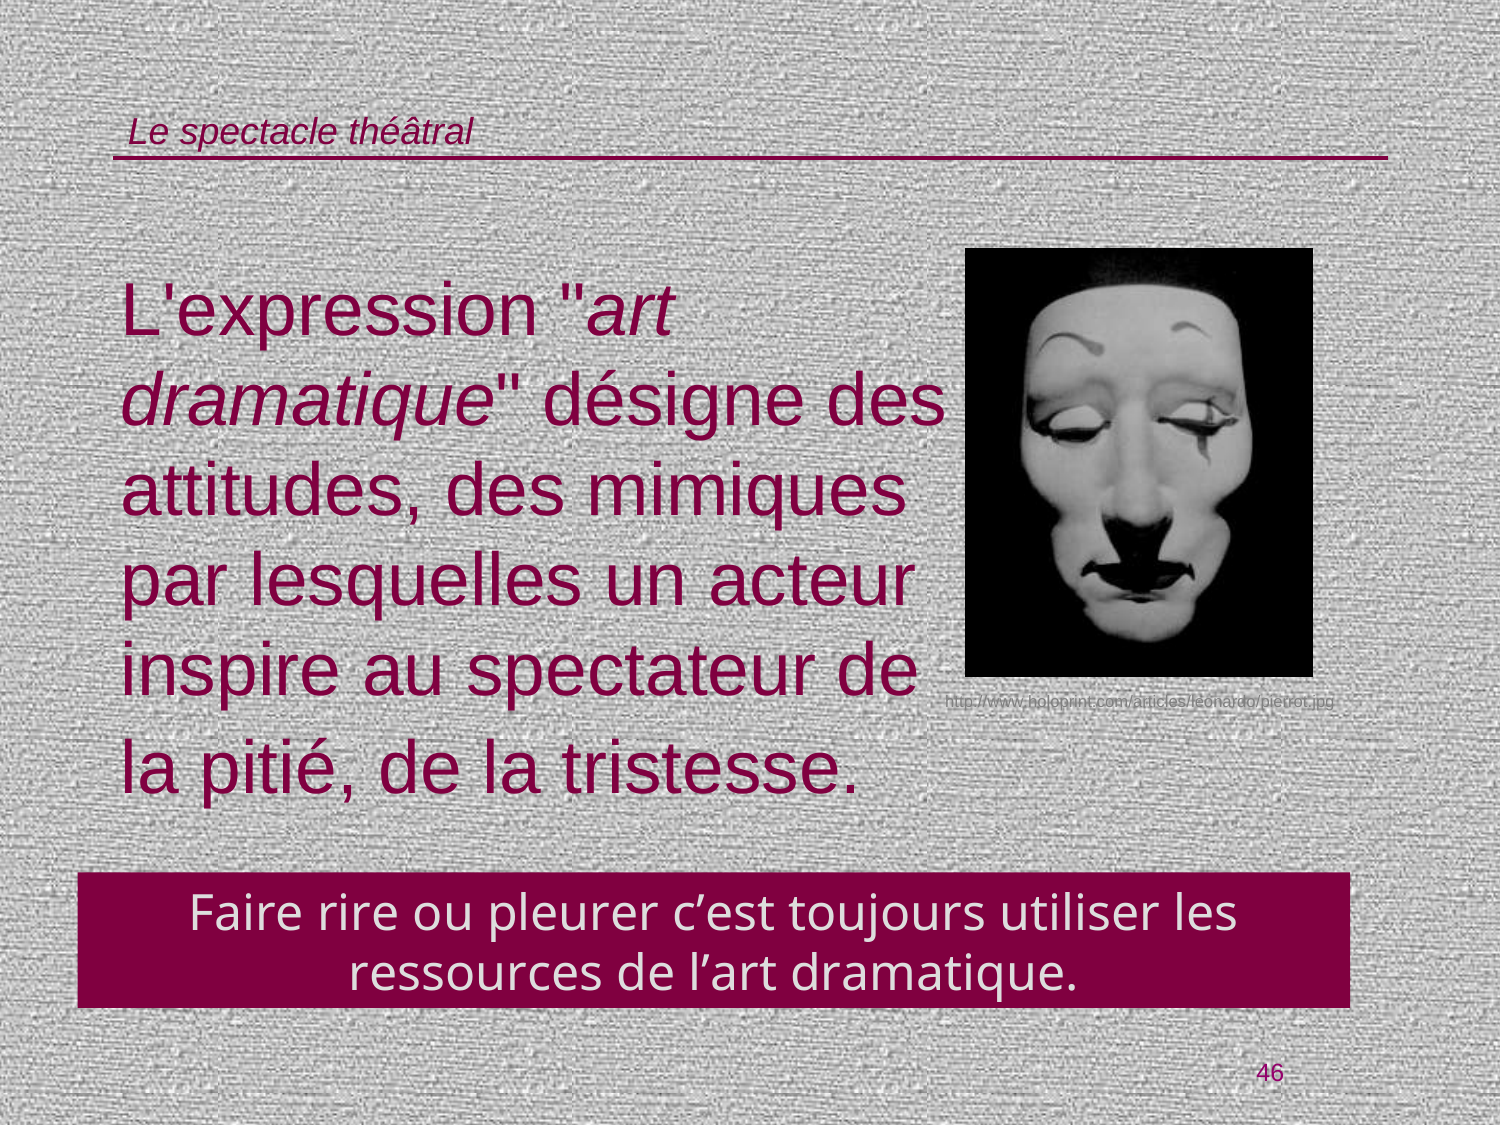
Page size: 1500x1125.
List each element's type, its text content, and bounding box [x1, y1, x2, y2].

text_box http://www.holoprint.com/articles/leonardo/pierrot.jpg [930, 683, 1386, 719]
text_box Faire rire ou pleurer c’est toujours utiliser les ressources de l’art dramatique. [77, 872, 1351, 1008]
text_box L'expression "art dramatique" désigne des attitudes, des mimiques par lesquelles un acteur inspire au spectateur de la pitié, de la tristesse. Vrai / Faux ? [105, 252, 981, 872]
picture [0, 0, 1500, 1125]
